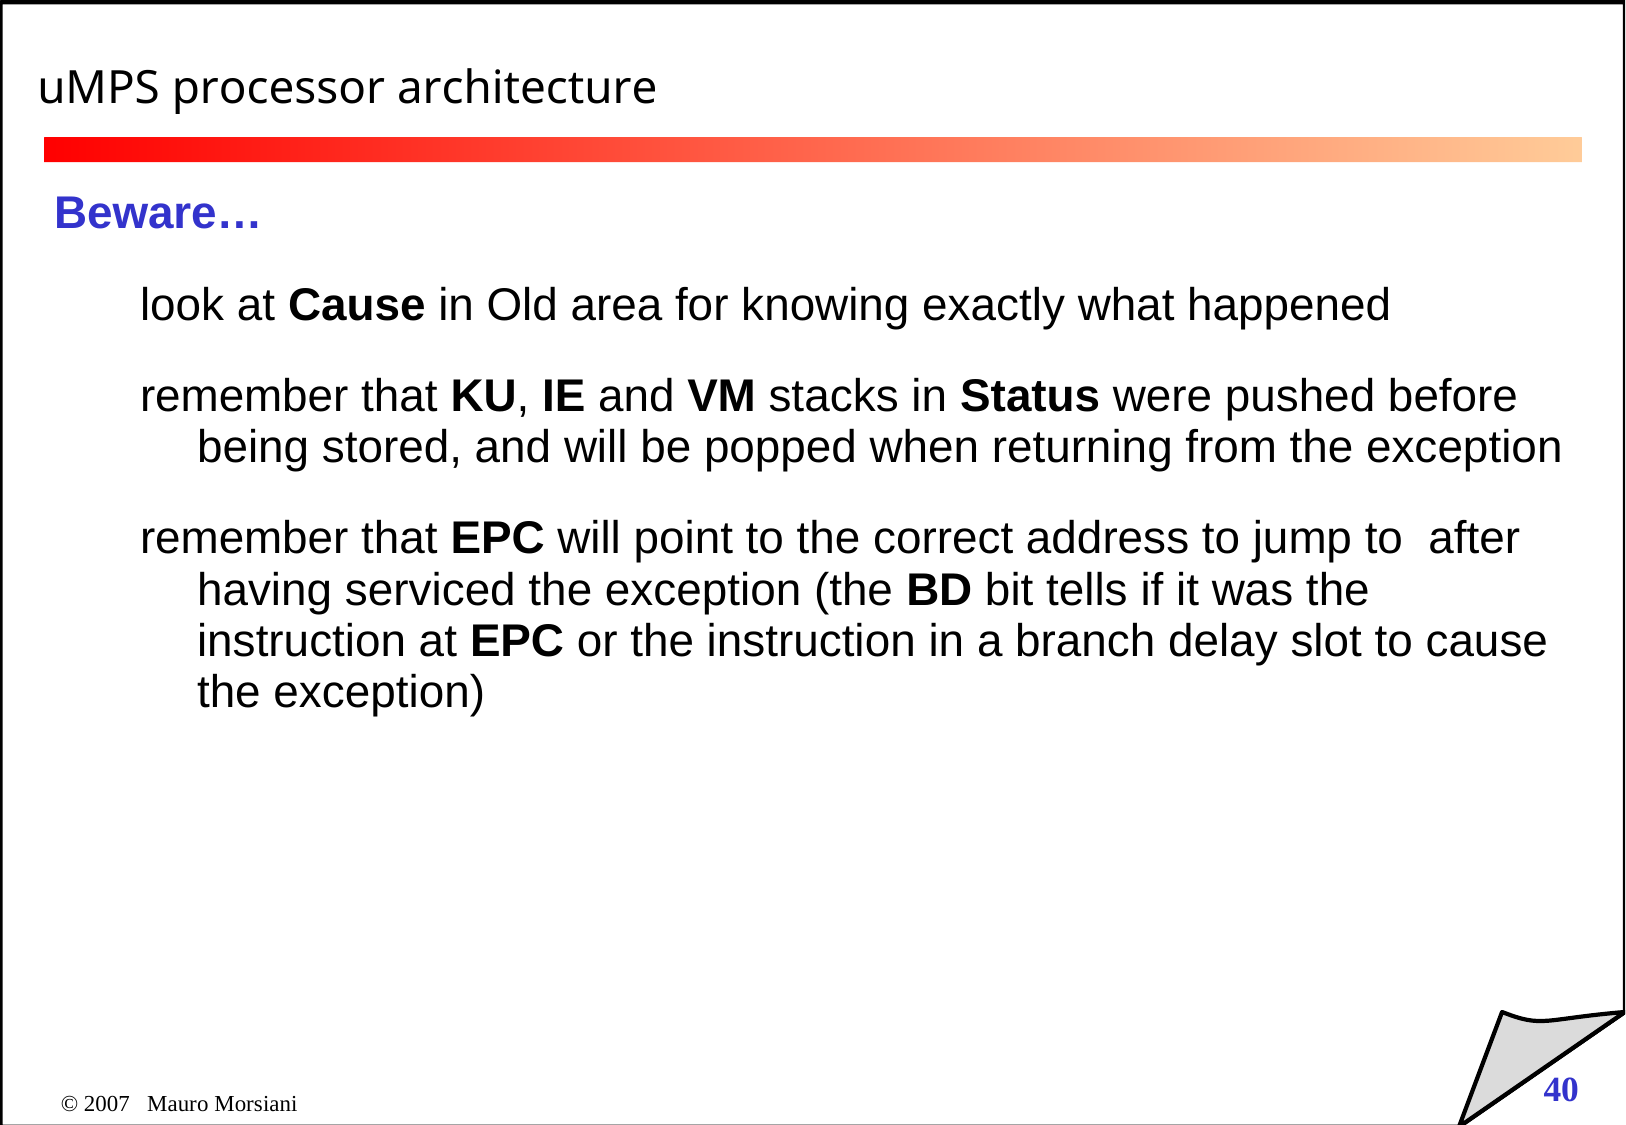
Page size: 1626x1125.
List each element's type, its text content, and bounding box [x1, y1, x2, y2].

list Beware… look at Cause in Old area for knowing exactly what happened remember that KU, IE and VM stacks in Status were pushed before being stored, and will be popped when returning from the exception remember that EPC will point to the correct address to jump to after having serviced the exception (the BD bit tells if it was the instruction at EPC or the instruction in a branch delay slot to cause the exception) [54, 187, 1571, 1125]
title uMPS processor architecture [37, 44, 1587, 130]
